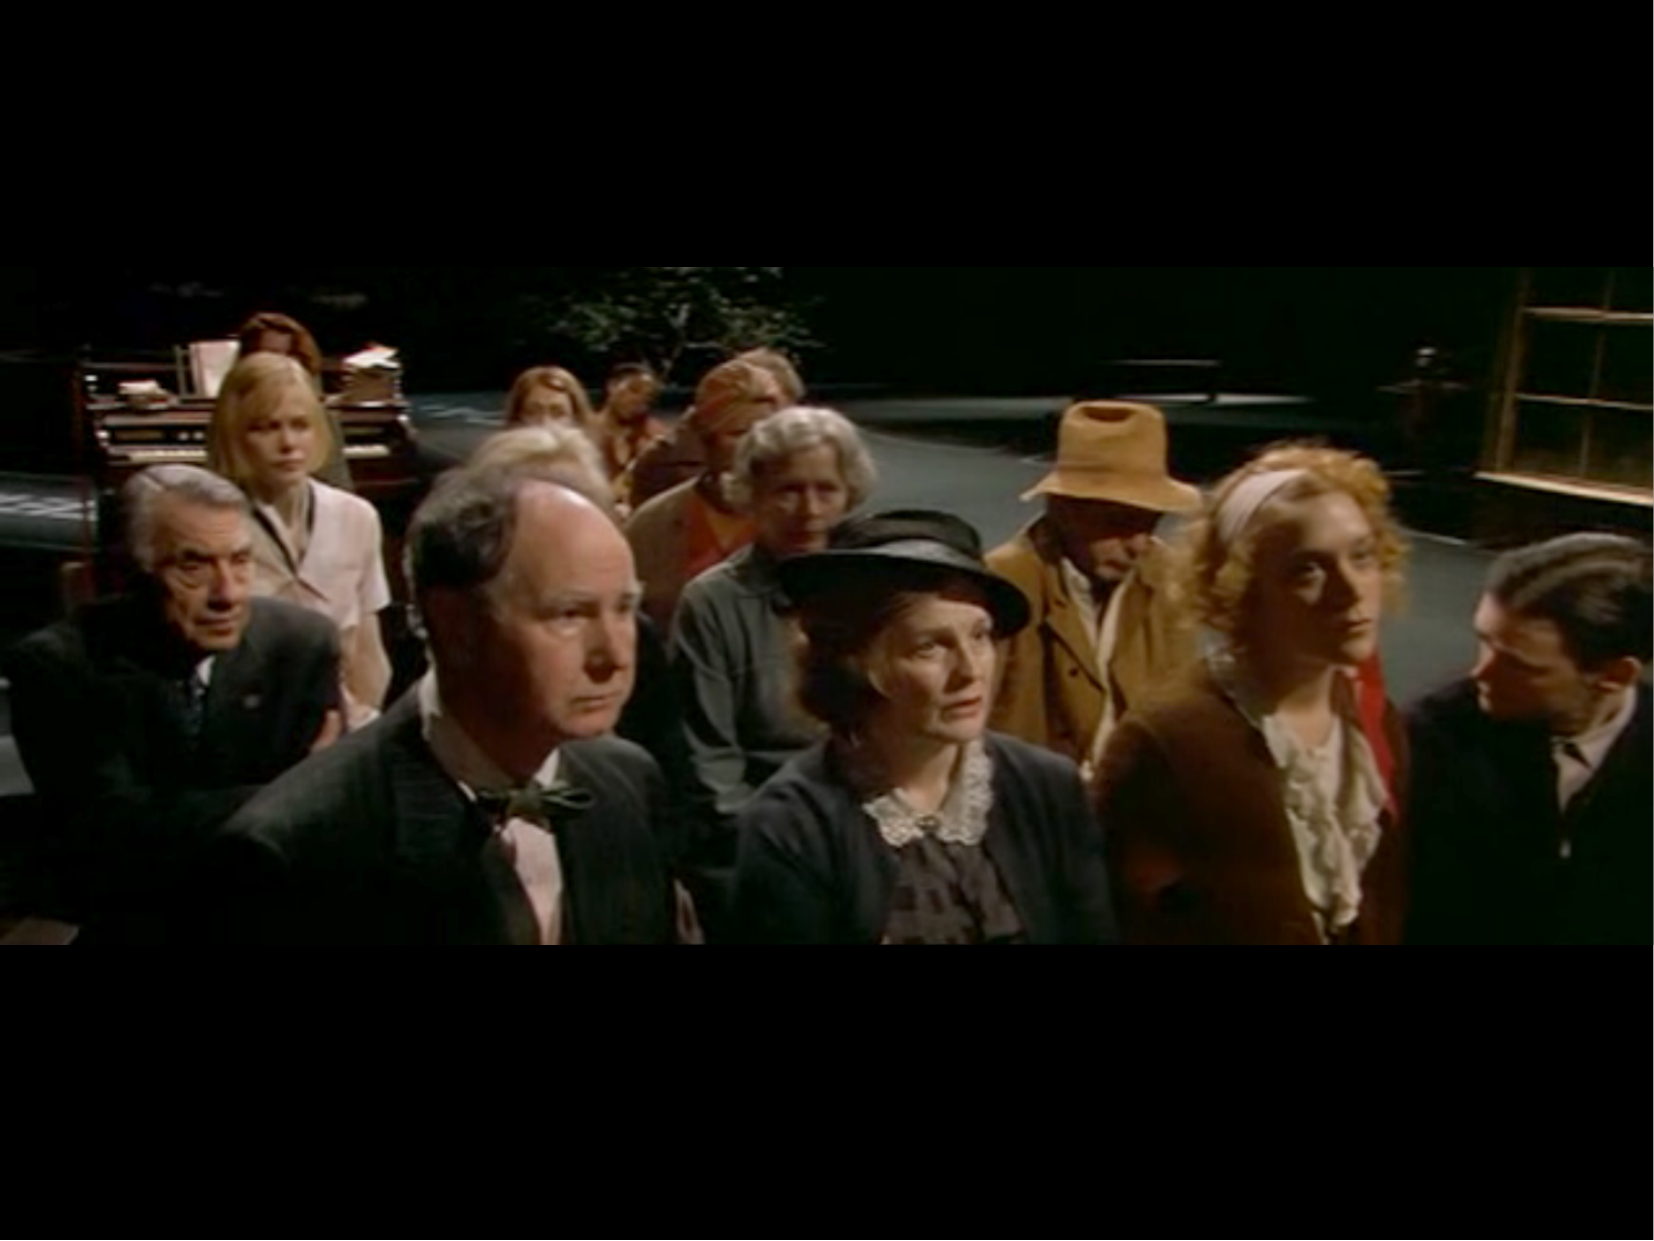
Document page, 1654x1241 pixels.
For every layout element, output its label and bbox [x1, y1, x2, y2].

picture [0, 267, 1654, 945]
